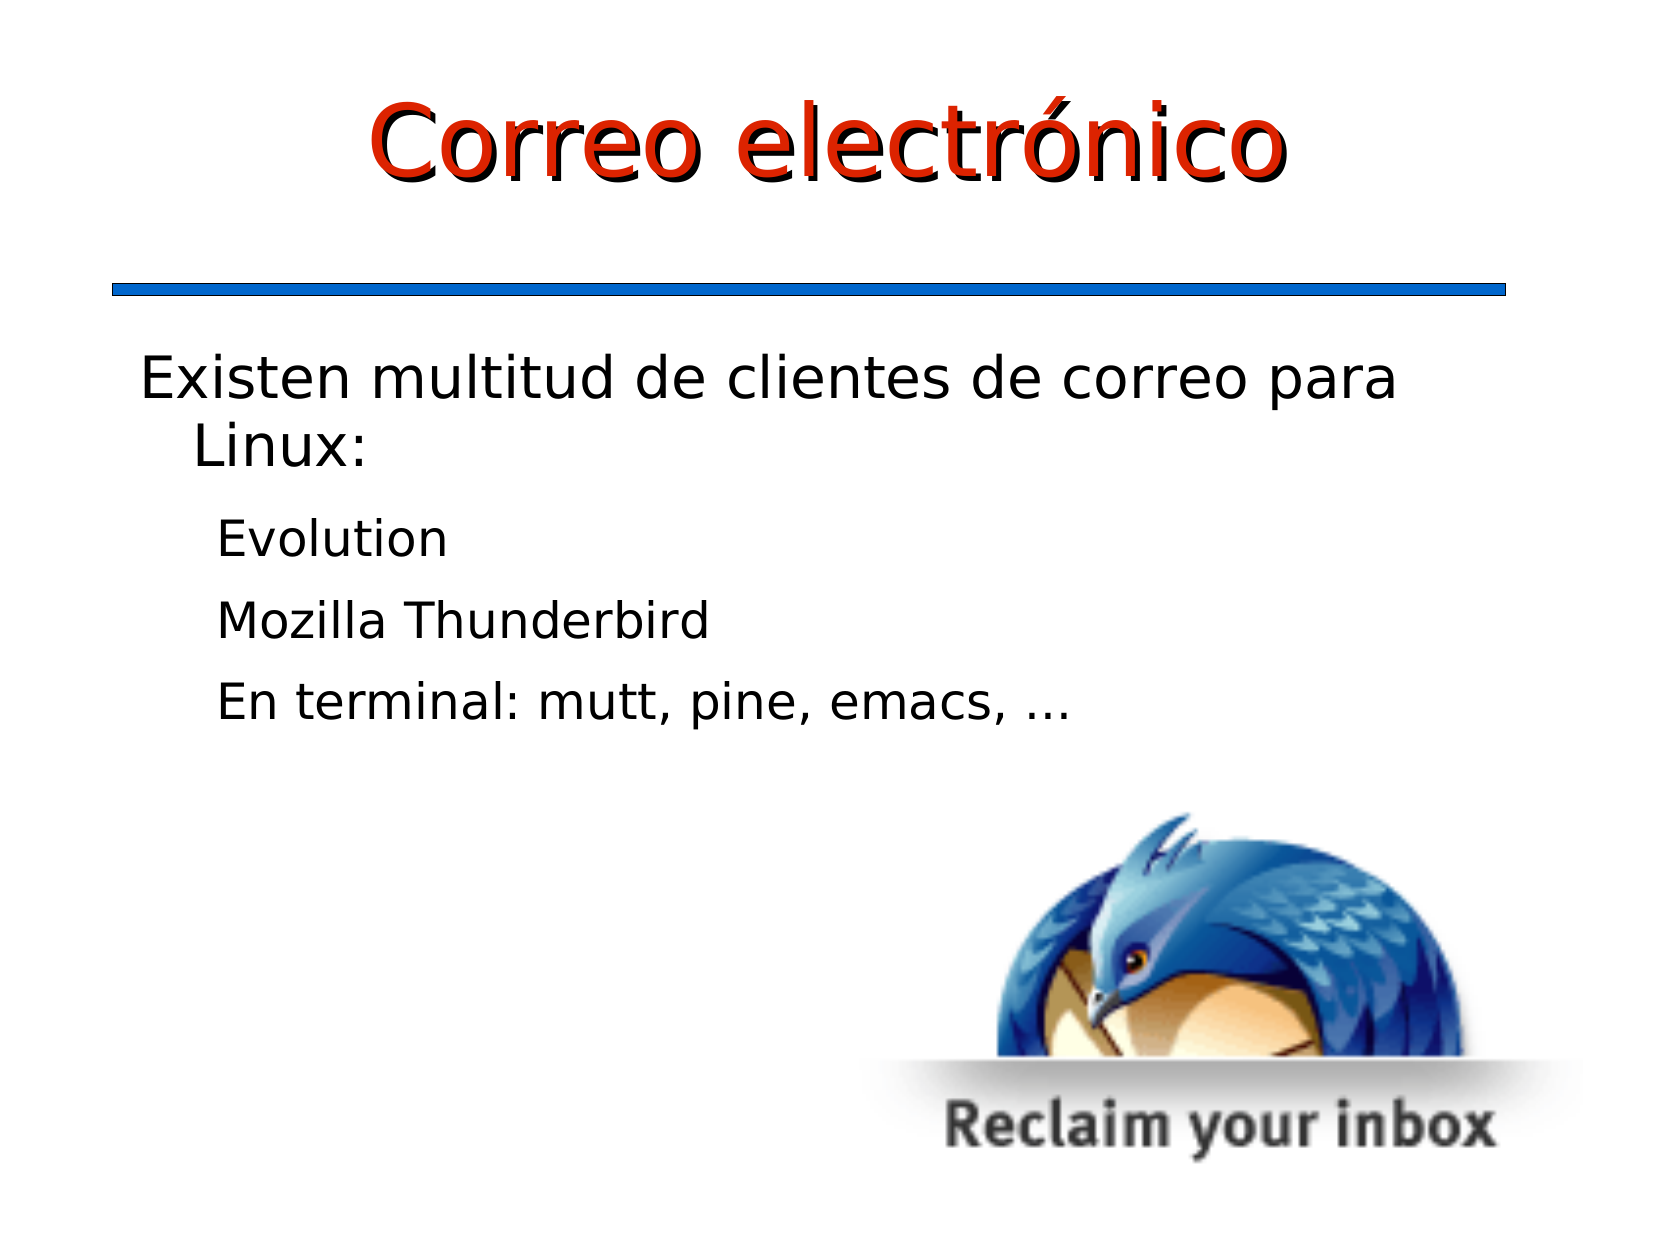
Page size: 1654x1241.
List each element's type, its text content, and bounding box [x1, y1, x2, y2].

picture [858, 787, 1583, 1199]
list Existen multitud de clientes de correo para Linux: Evolution Mozilla Thunderbird En terminal: mutt, pine, emacs, ... [121, 344, 1534, 1127]
title Correo electrónico [121, 37, 1534, 246]
